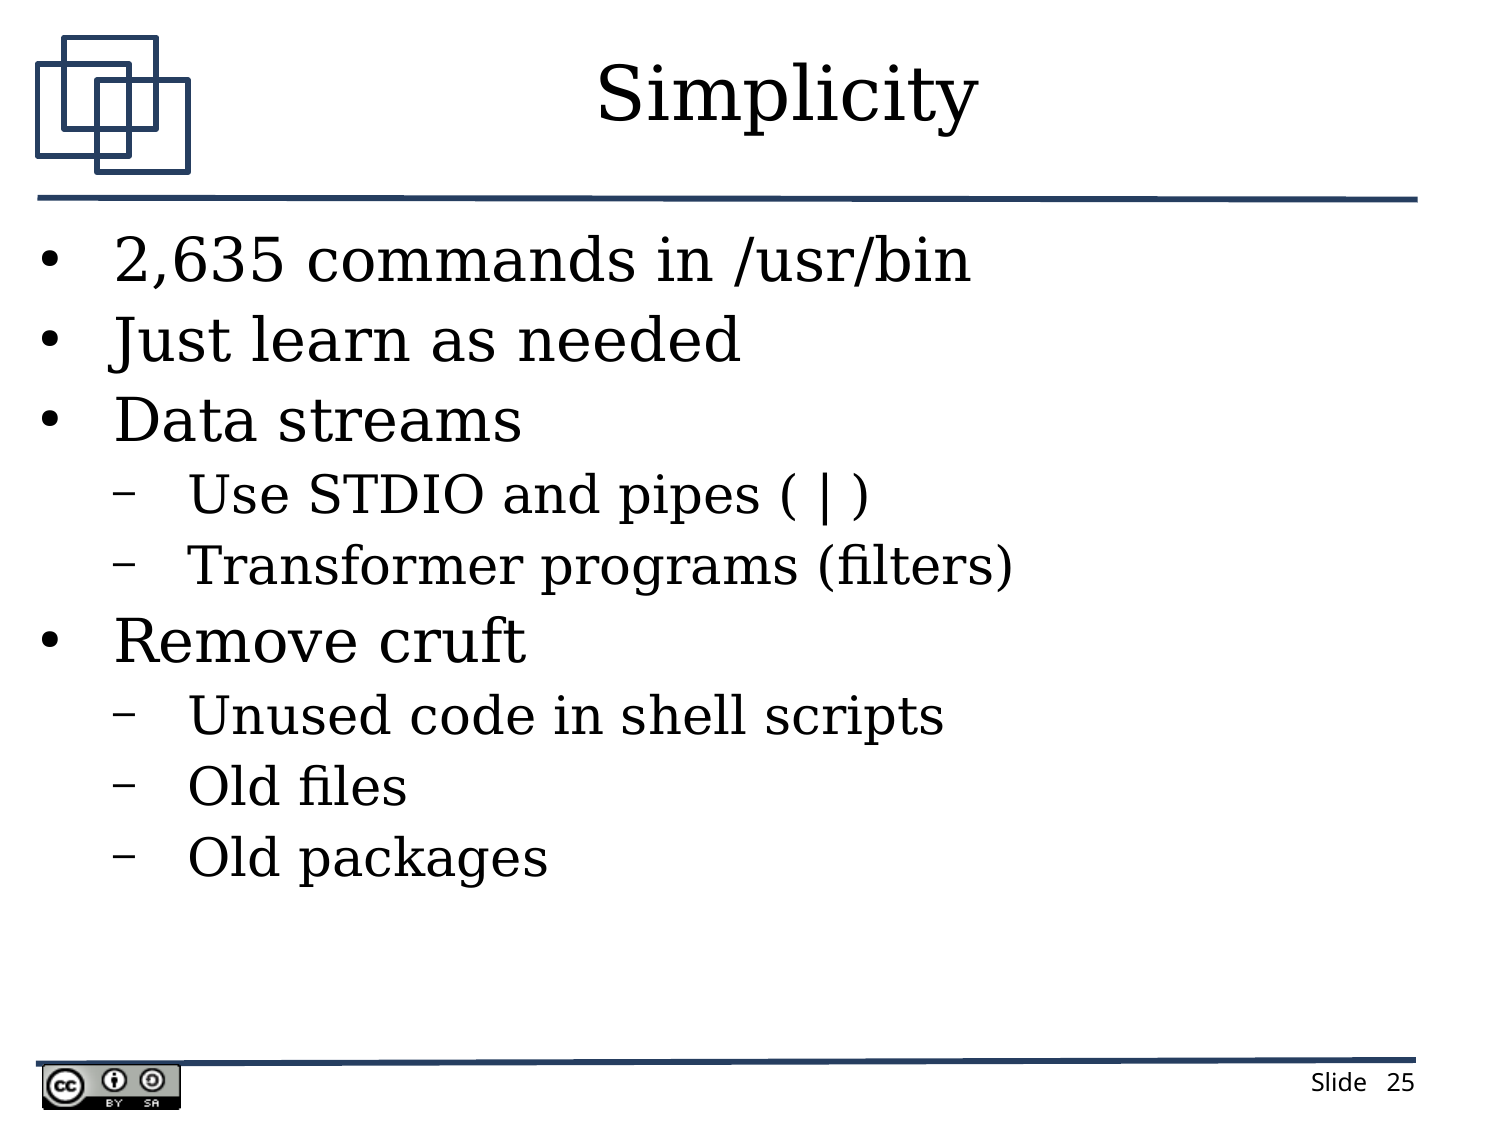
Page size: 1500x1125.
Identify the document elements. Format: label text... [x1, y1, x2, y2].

list 2,635 commands in /usr/bin Just learn as needed Data streams Use STDIO and pipes ( | ) Transformer programs (filters) Remove cruft Unused code in shell scripts Old files Old packages [37, 224, 1425, 968]
picture [42, 1064, 181, 1110]
title Simplicity [150, 0, 1425, 188]
